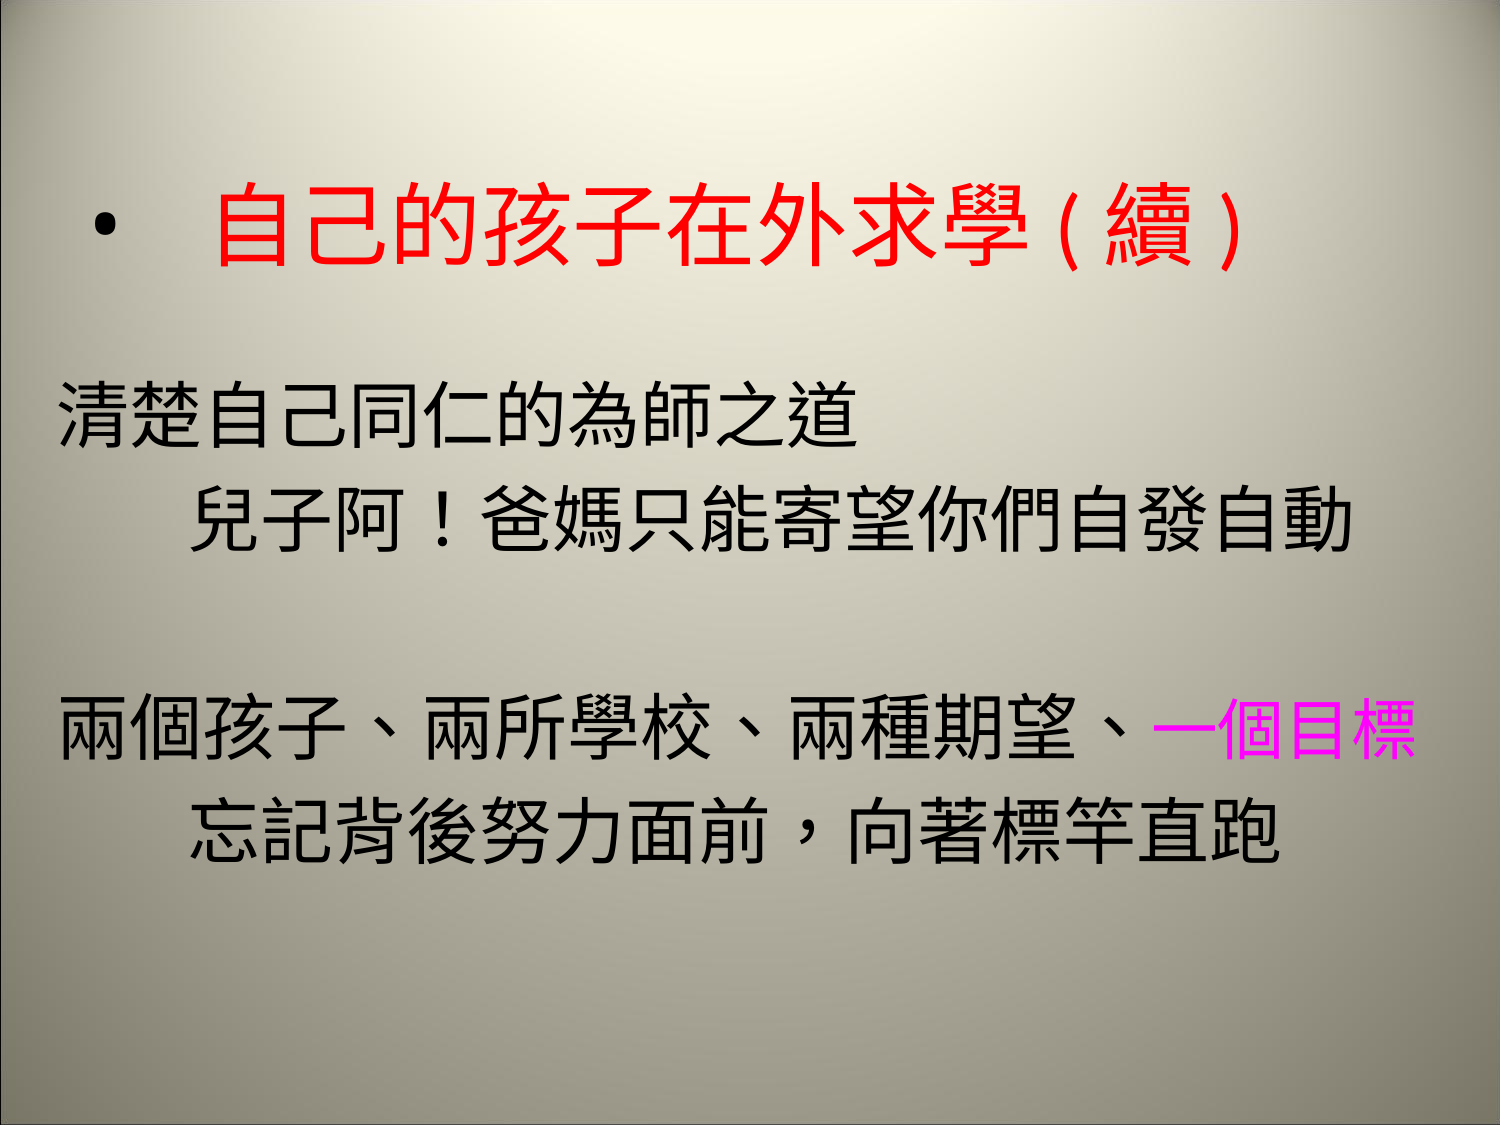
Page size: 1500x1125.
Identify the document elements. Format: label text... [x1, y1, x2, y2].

title 自己的孩子在外求學(續) [29, 101, 1305, 343]
subtitle 清楚自己同仁的為師之道 兒子阿！爸媽只能寄望你們自發自動 兩個孩子、兩所學校、兩種期望、一個目標 忘記背後努力面前，向著標竿直跑 [41, 361, 1500, 894]
